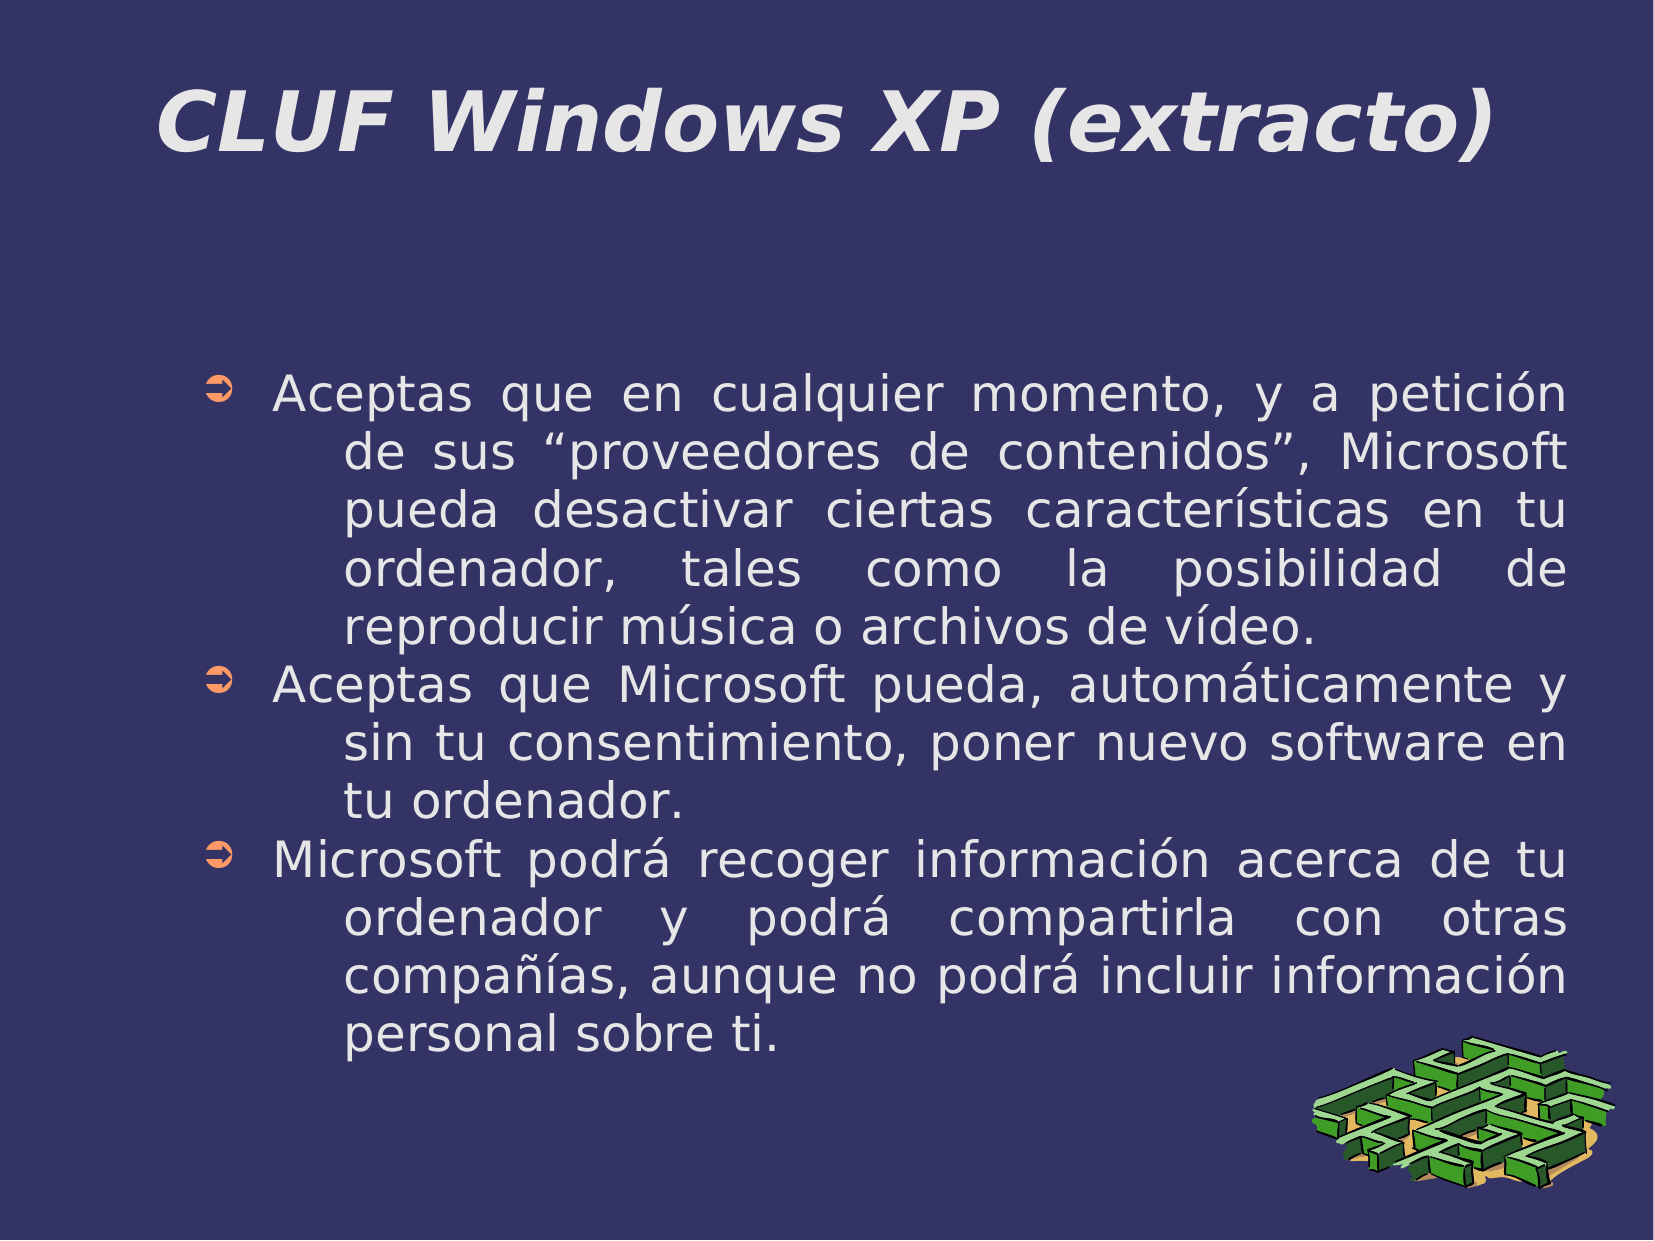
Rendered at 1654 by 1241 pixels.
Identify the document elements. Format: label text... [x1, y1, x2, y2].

title CLUF Windows XP (extracto) [121, 19, 1534, 227]
list Aceptas que en cualquier momento, y a petición de sus “proveedores de contenidos”, Microsoft pueda desactivar ciertas características en tu ordenador, tales como la posibilidad de reproducir música o archivos de vídeo. Aceptas que Microsoft pueda, automáticamente y sin tu consentimiento, poner nuevo software en tu ordenador. Microsoft podrá recoger información acerca de tu ordenador y podrá compartirla con otras compañías, aunque no podrá incluir información personal sobre ti. [178, 364, 1570, 1132]
